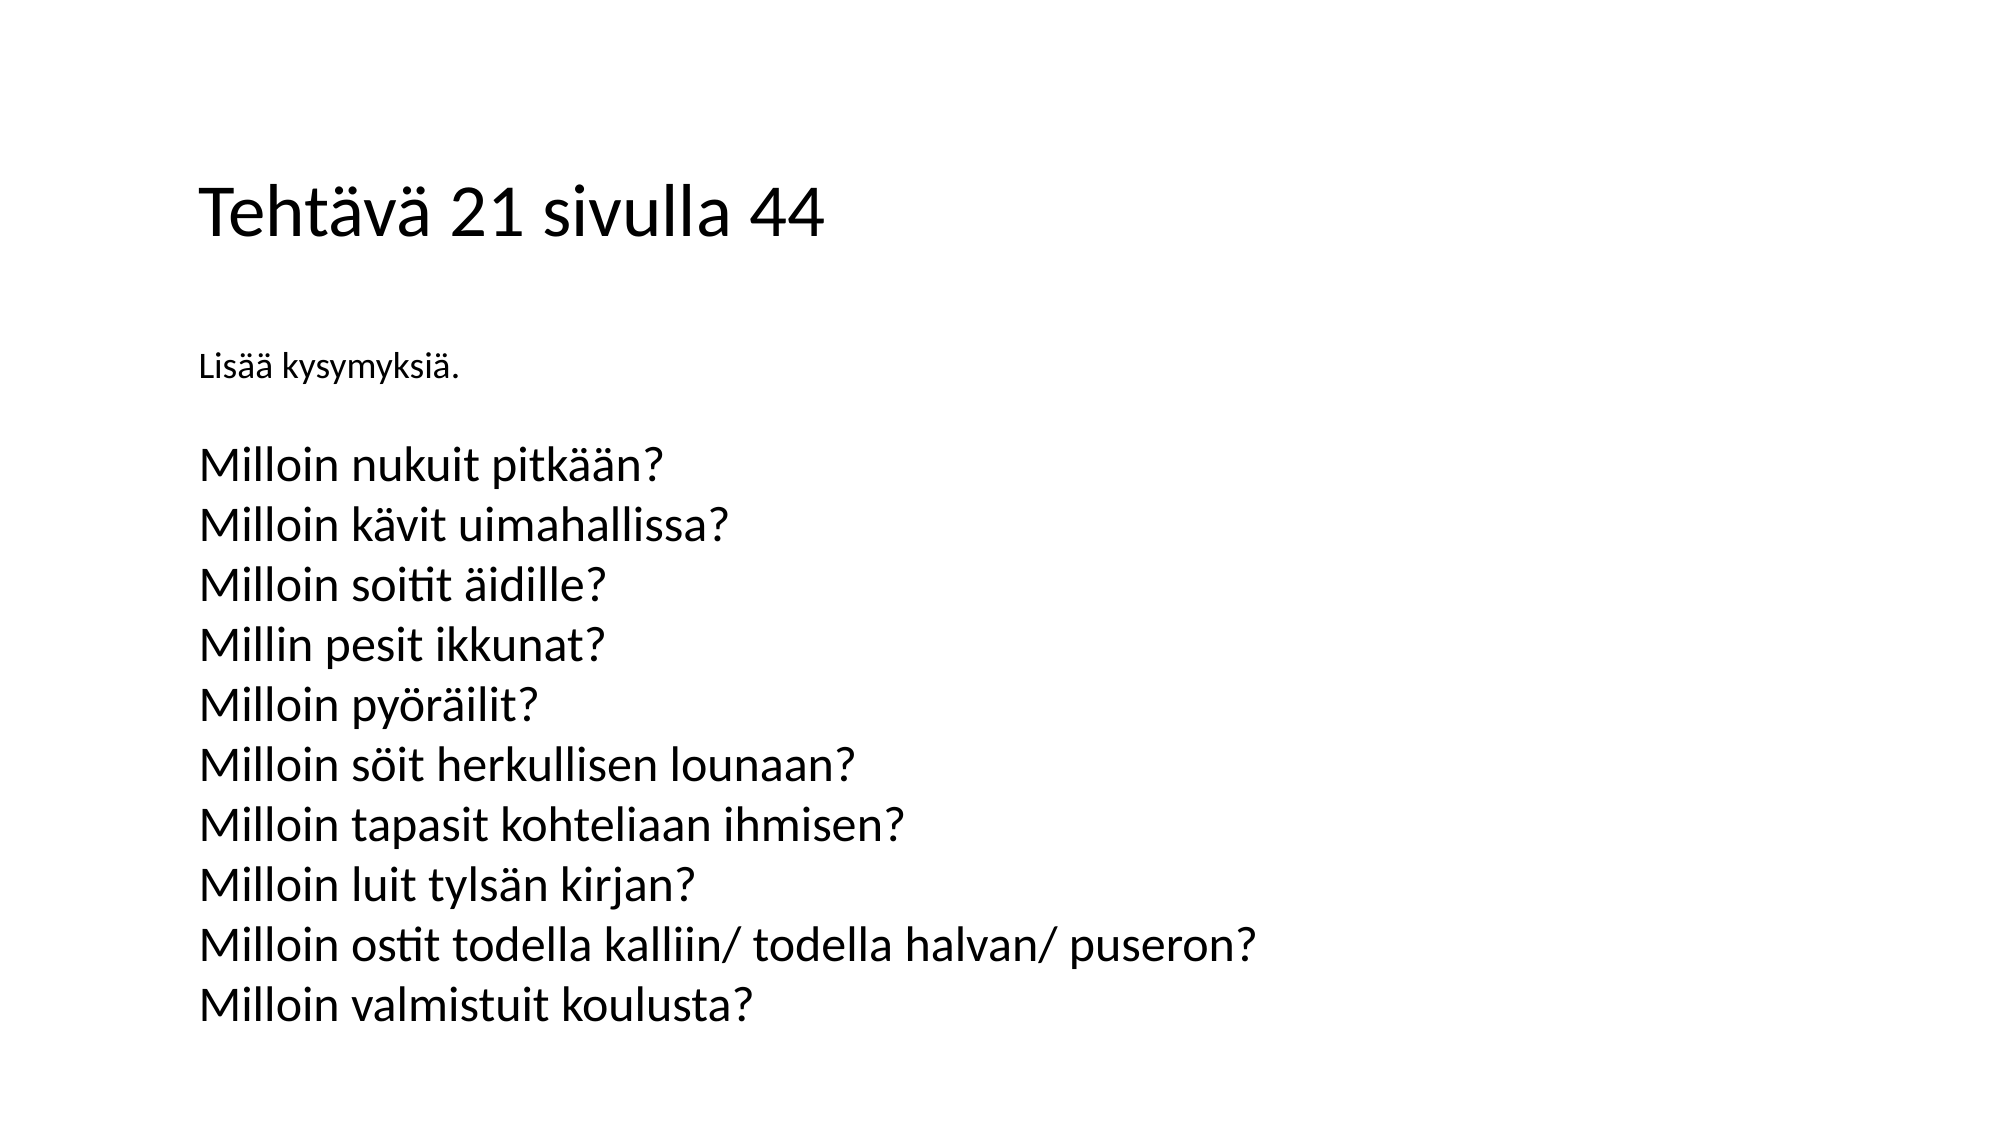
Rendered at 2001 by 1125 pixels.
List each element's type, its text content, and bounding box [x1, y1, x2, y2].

text_box Tehtävä 21 sivulla 44 Lisää kysymyksiä. Milloin nukuit pitkään? Milloin kävit uimahallissa? Milloin soitit äidille? Millin pesit ikkunat? Milloin pyöräilit? Milloin söit herkullisen lounaan? Milloin tapasit kohteliaan ihmisen? Milloin luit tylsän kirjan? Milloin ostit todella kalliin/ todella halvan/ puseron? Milloin valmistuit koulusta? [183, 153, 1413, 1125]
